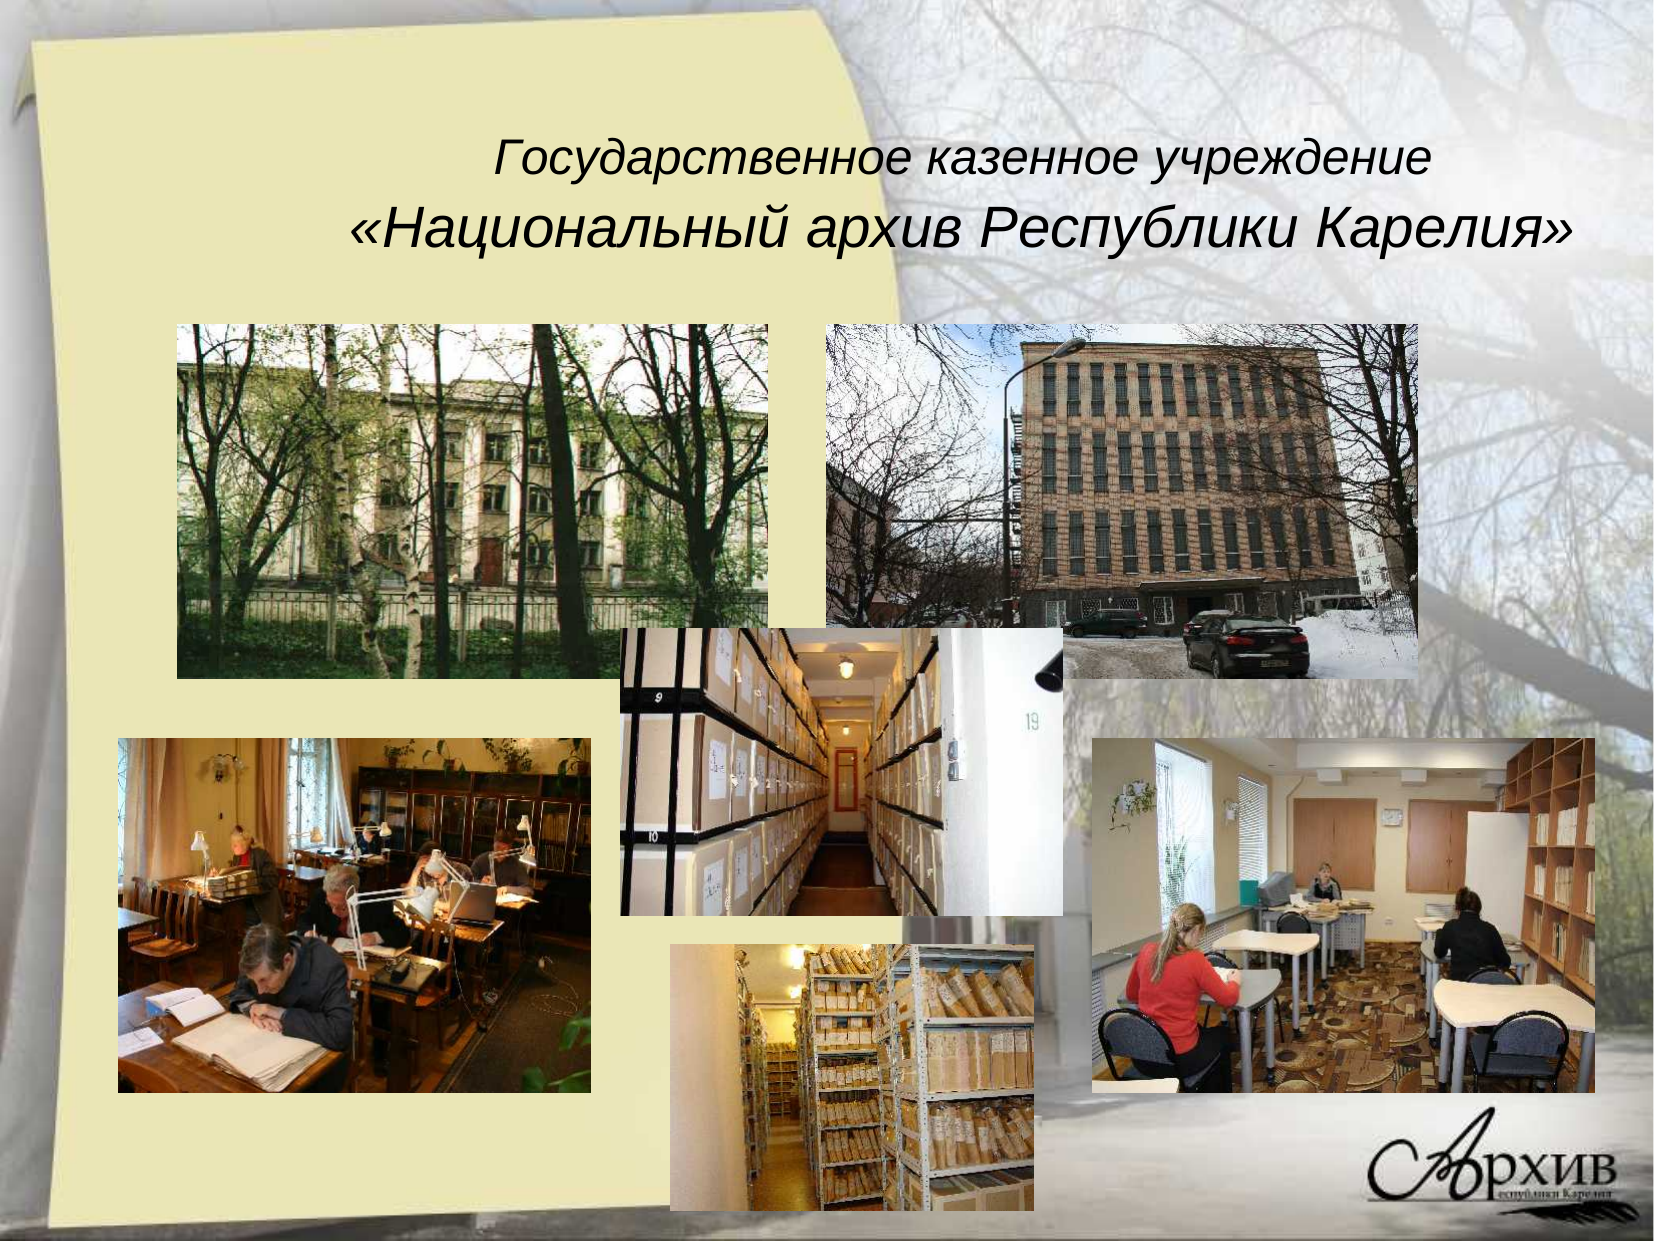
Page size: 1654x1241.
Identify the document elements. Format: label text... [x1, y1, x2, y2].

text_box Государственное казенное учреждение «Национальный архив Республики Карелия» [335, 122, 1334, 194]
picture [0, 0, 1654, 1241]
